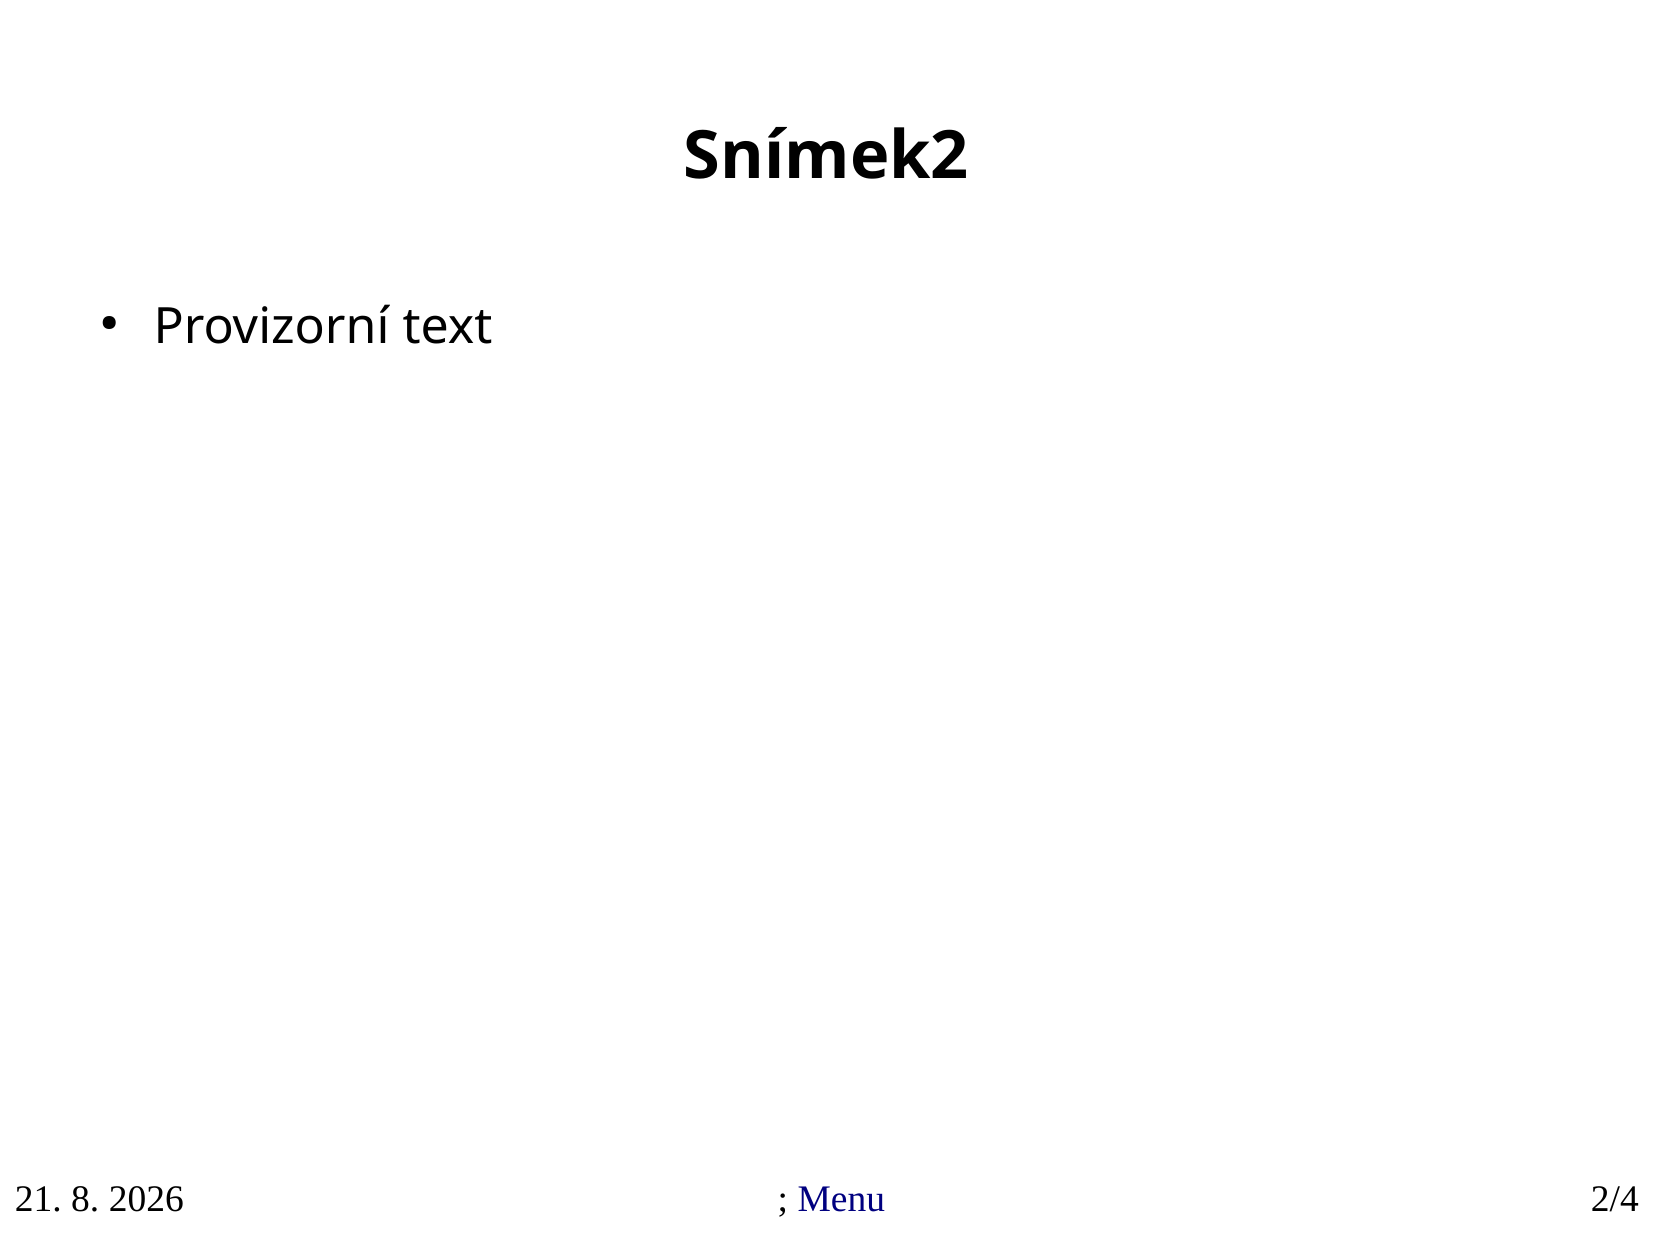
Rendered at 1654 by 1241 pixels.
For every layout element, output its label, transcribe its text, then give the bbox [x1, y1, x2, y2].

list Provizorní text [82, 290, 1571, 1109]
title Snímek2 [82, 56, 1571, 250]
